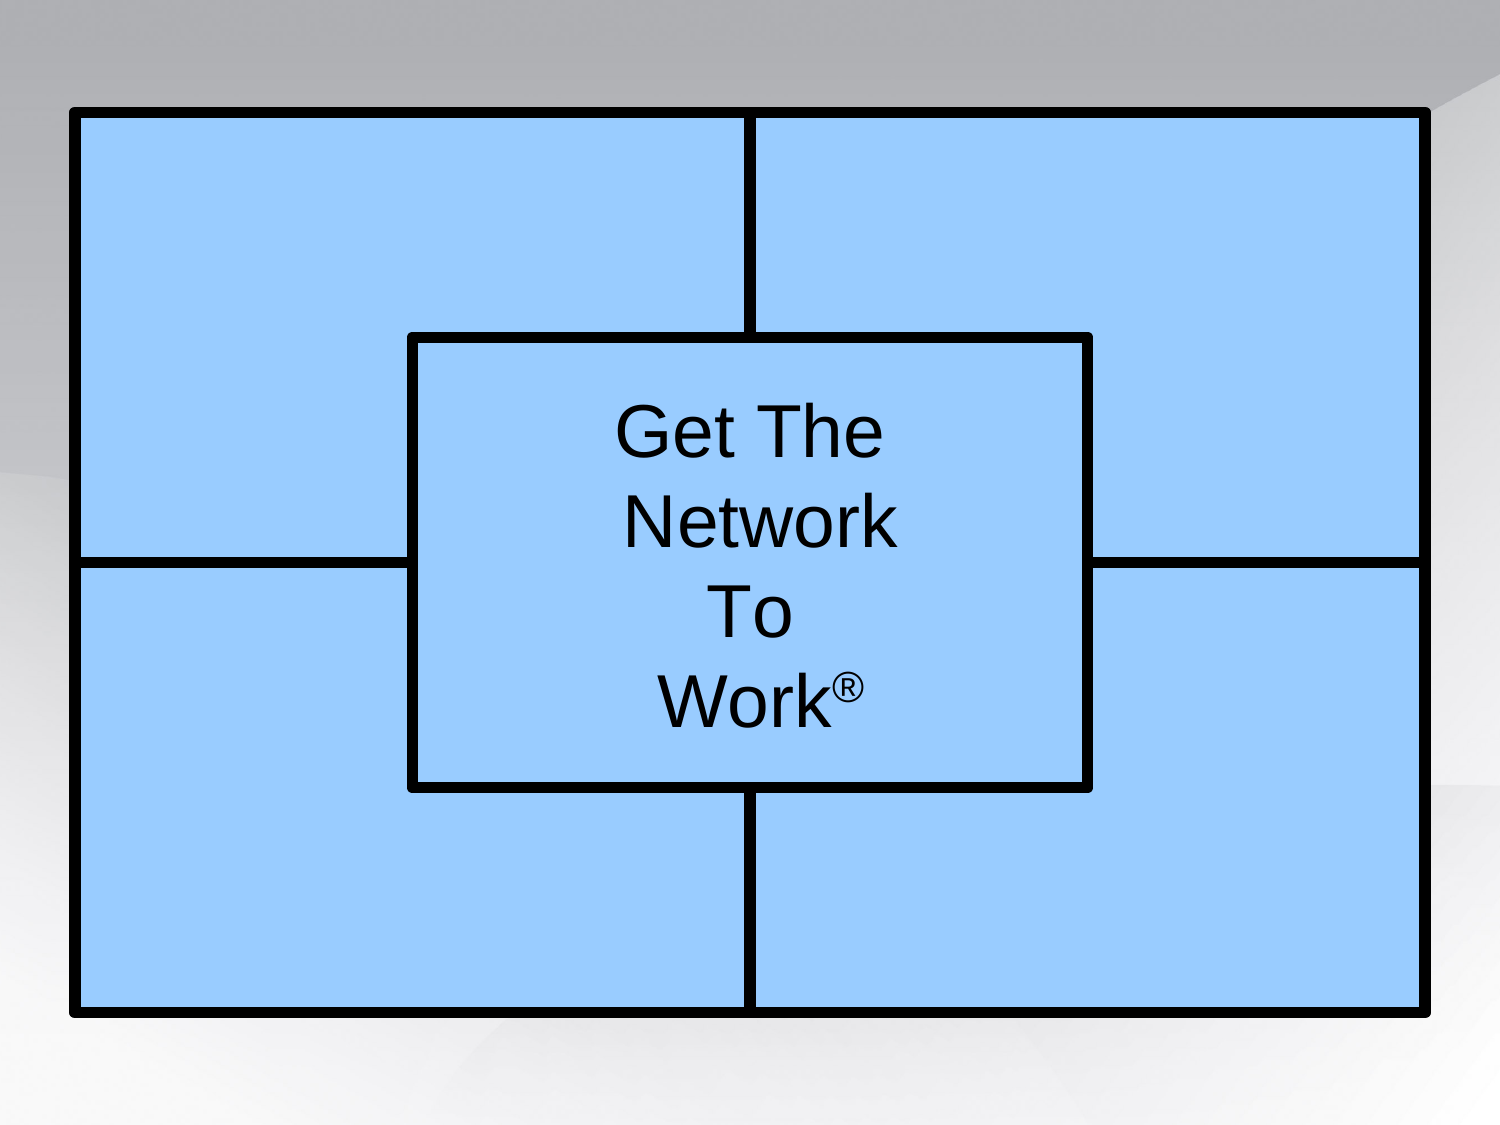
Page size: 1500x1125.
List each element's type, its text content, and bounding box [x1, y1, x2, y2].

text_box Get The Network To Work® [600, 375, 921, 751]
picture [0, 0, 1500, 1125]
text_box [75, 112, 1426, 1013]
